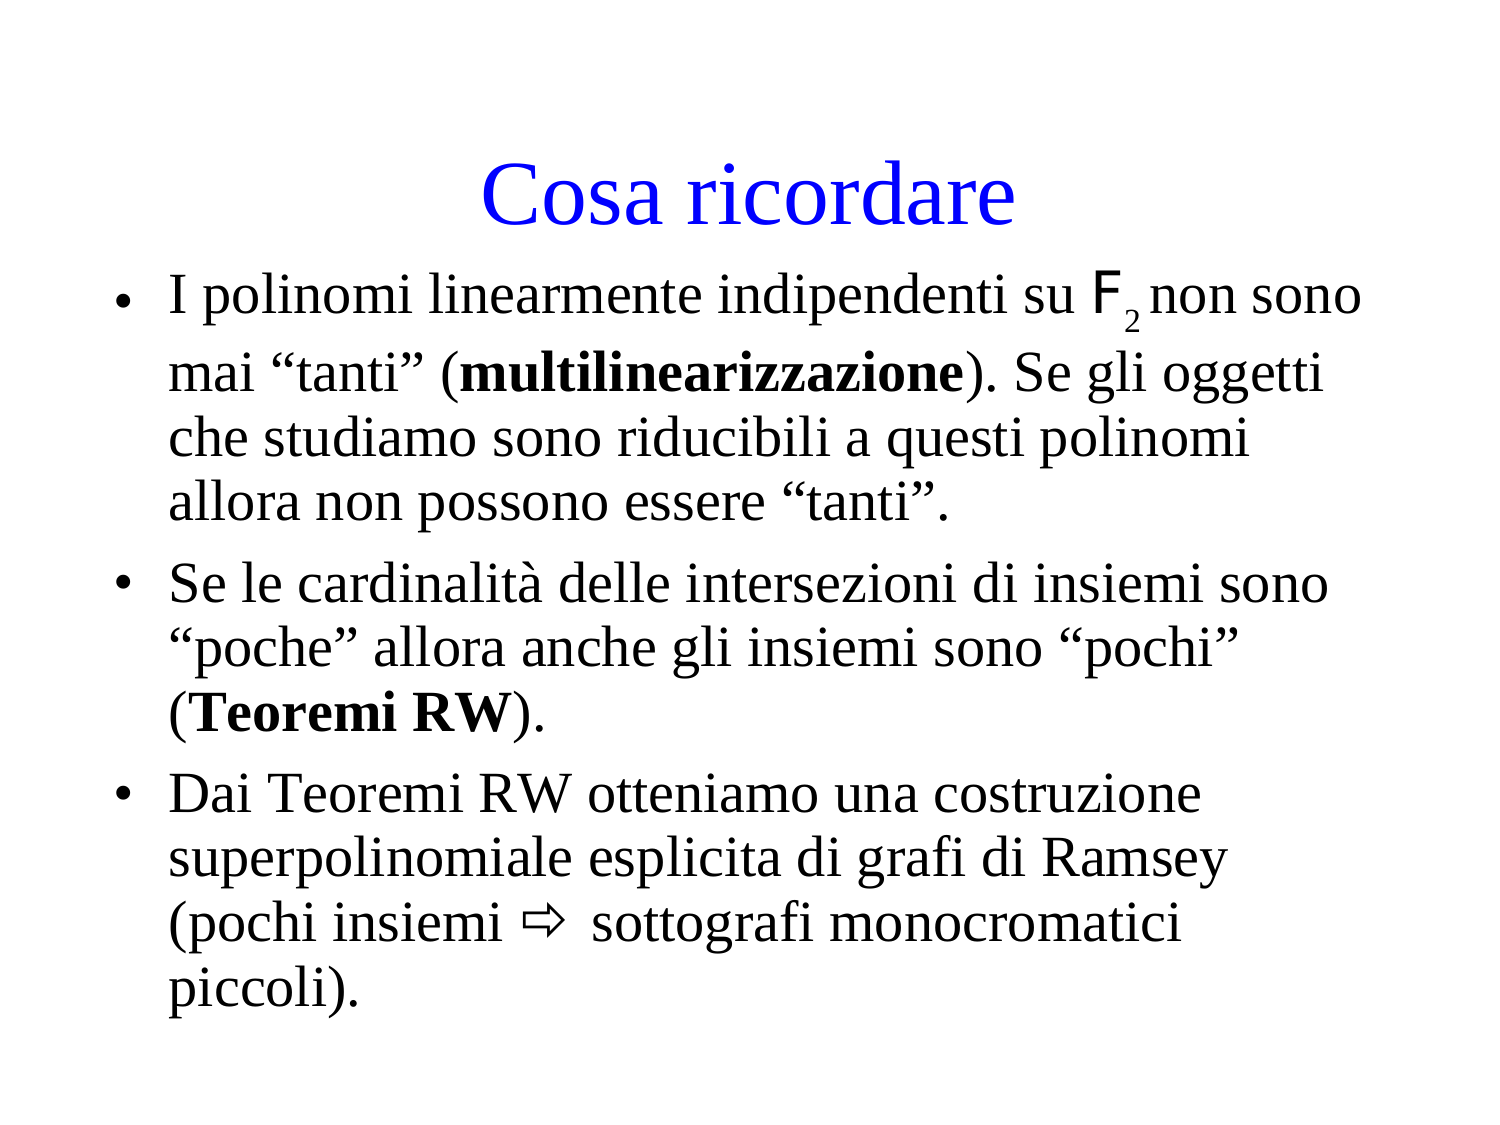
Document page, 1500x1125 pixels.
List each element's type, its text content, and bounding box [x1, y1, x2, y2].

title Cosa ricordare [112, 99, 1387, 288]
list I polinomi linearmente indipendenti su F2 non sono mai “tanti” (multilinearizzazione). Se gli oggetti che studiamo sono riducibili a questi polinomi allora non possono essere “tanti”. Se le cardinalità delle intersezioni di insiemi sono “poche” allora anche gli insiemi sono “pochi” (Teoremi RW). Dai Teoremi RW otteniamo una costruzione superpolinomiale esplicita di grafi di Ramsey (pochi insiemi  sottografi monocromatici piccoli). [113, 261, 1388, 1019]
